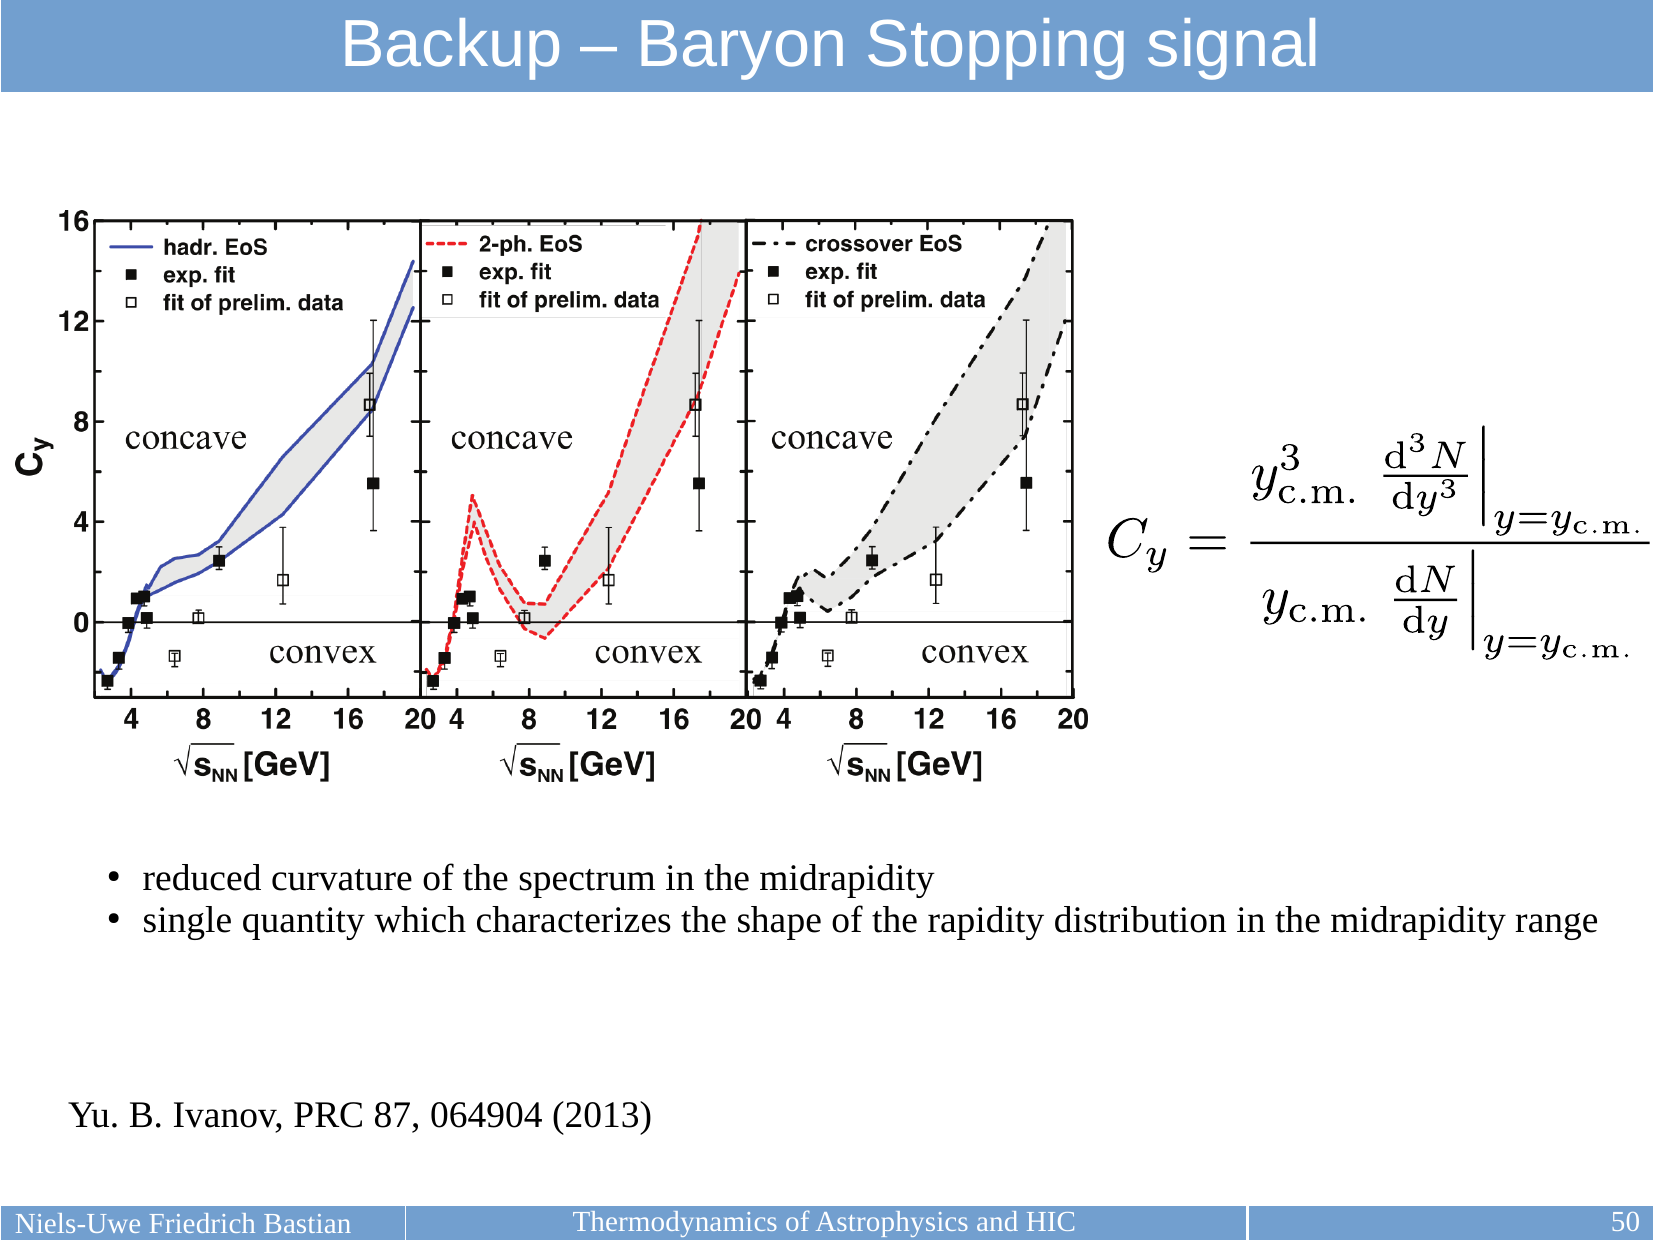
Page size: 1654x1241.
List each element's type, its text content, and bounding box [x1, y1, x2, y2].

title Backup – Baryon Stopping signal [86, 5, 1576, 81]
picture [15, 210, 1088, 782]
text_box Yu. B. Ivanov, PRC 87, 064904 (2013) [53, 1086, 1189, 1186]
text_box [1105, 425, 1650, 660]
text_box reduced curvature of the spectrum in the midrapidity single quantity which characterizes the shape of the rapidity distribution in the midrapidity range [92, 850, 1616, 951]
